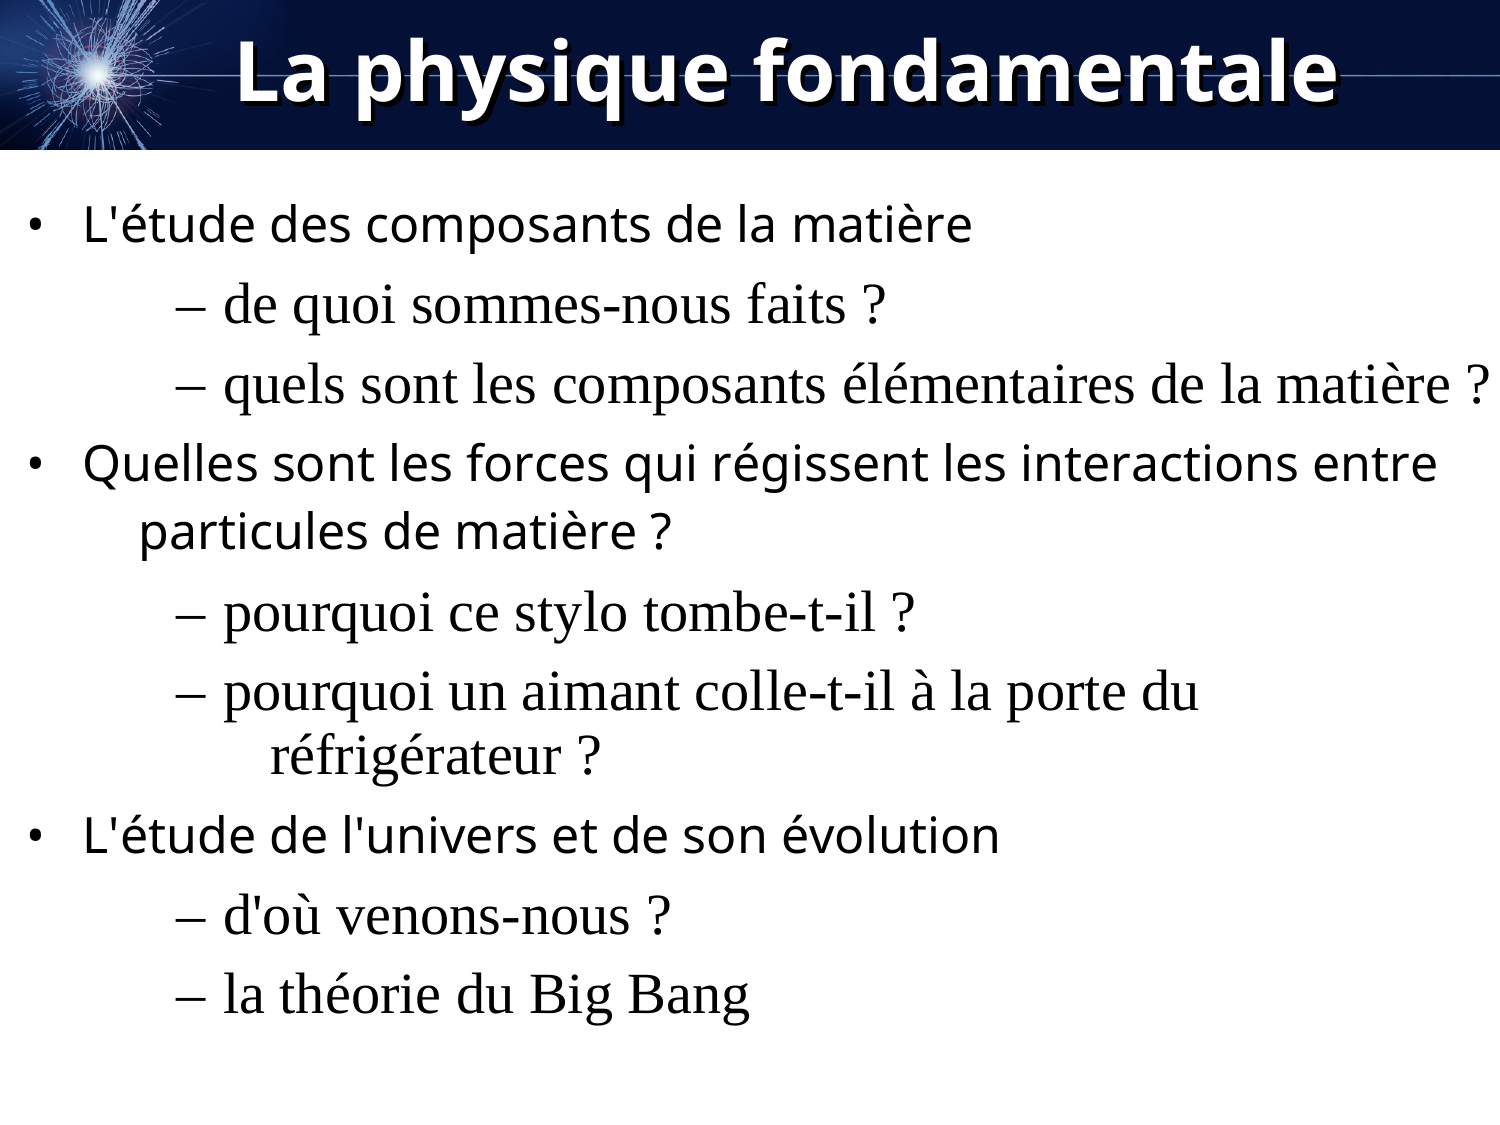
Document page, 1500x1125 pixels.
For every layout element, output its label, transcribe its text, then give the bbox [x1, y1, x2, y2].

picture [0, 0, 1500, 150]
title La physique fondamentale [218, 11, 1483, 128]
list L'étude des composants de la matière de quoi sommes-nous faits ? quels sont les composants élémentaires de la matière ? Quelles sont les forces qui régissent les interactions entre particules de matière ? pourquoi ce stylo tombe-t-il ? pourquoi un aimant colle-t-il à la porte du réfrigérateur ? L'étude de l'univers et de son évolution d'où venons-nous ? la théorie du Big Bang [11, 181, 1500, 1046]
